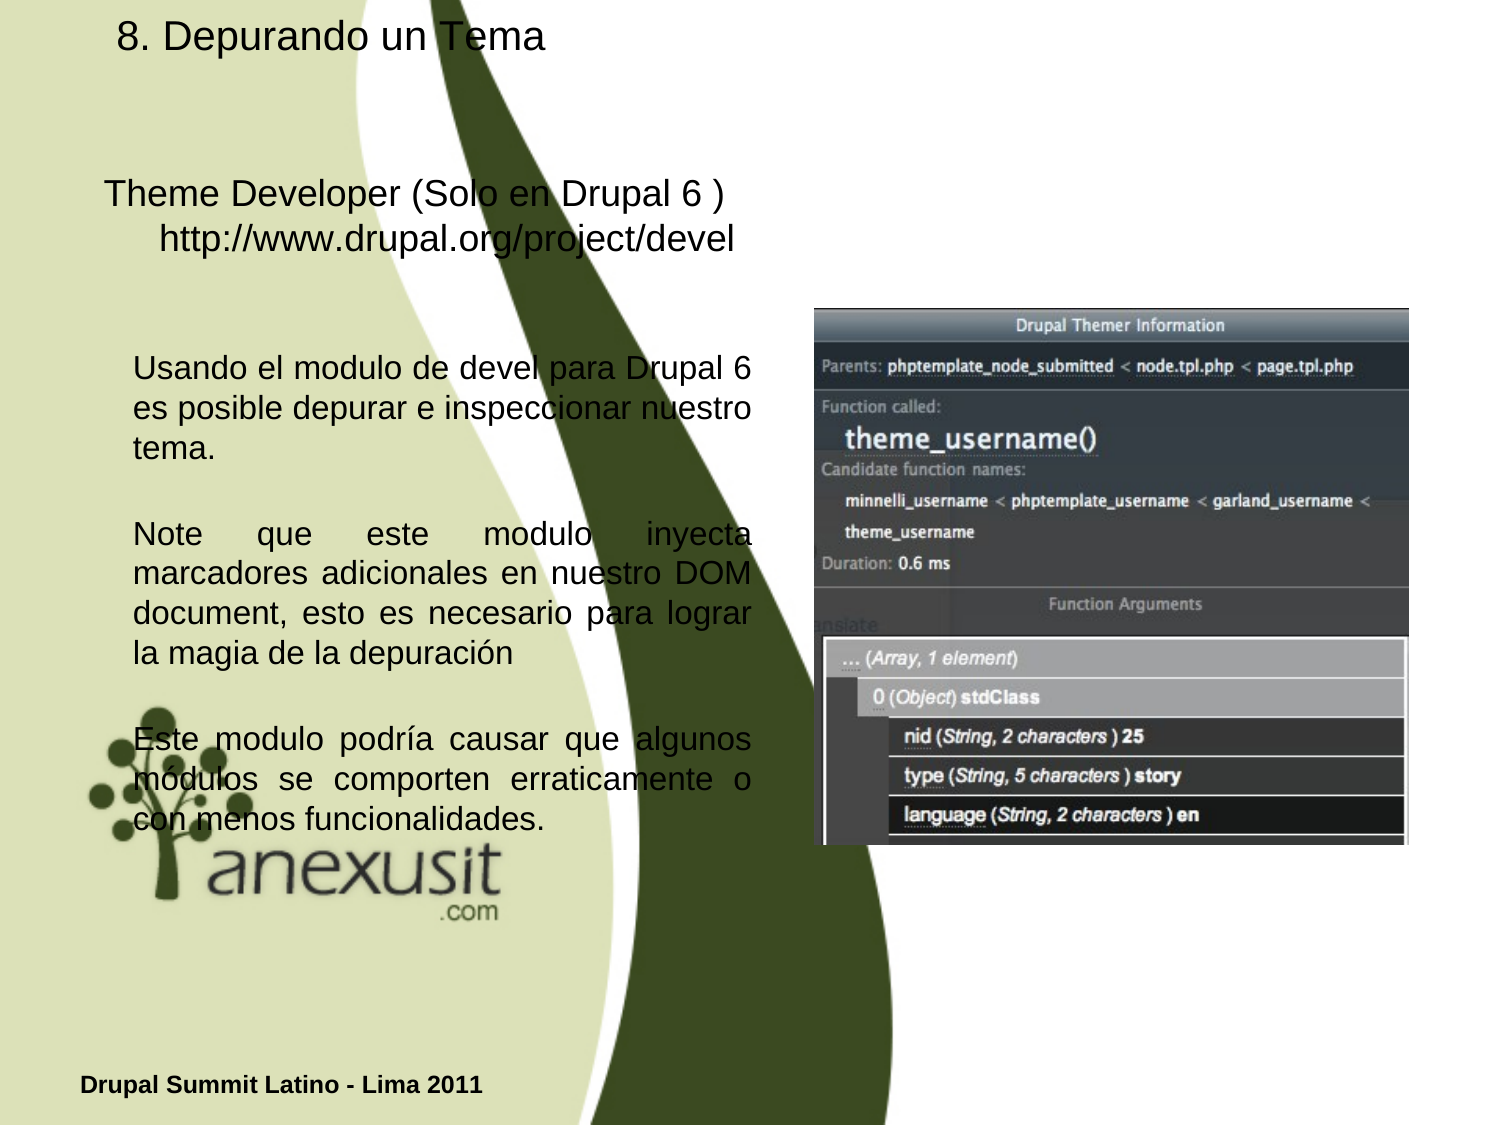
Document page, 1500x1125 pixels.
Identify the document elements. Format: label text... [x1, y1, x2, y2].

text_box 8. Depurando un Tema [101, 0, 828, 119]
picture [0, 0, 1500, 1125]
text_box Usando el modulo de devel para Drupal 6 es posible depurar e inspeccionar nuestro tema. Note que este modulo inyecta marcadores adicionales en nuestro DOM document, esto es necesario para lograr la magia de la depuración Este modulo podría causar que algunos módulos se comporten erraticamente o con menos funcionalidades. [118, 338, 768, 685]
text_box Theme Developer (Solo en Drupal 6 ) http://www.drupal.org/project/devel [88, 161, 768, 267]
text_box Drupal Summit Latino - Lima 2011 [65, 1060, 1066, 1106]
